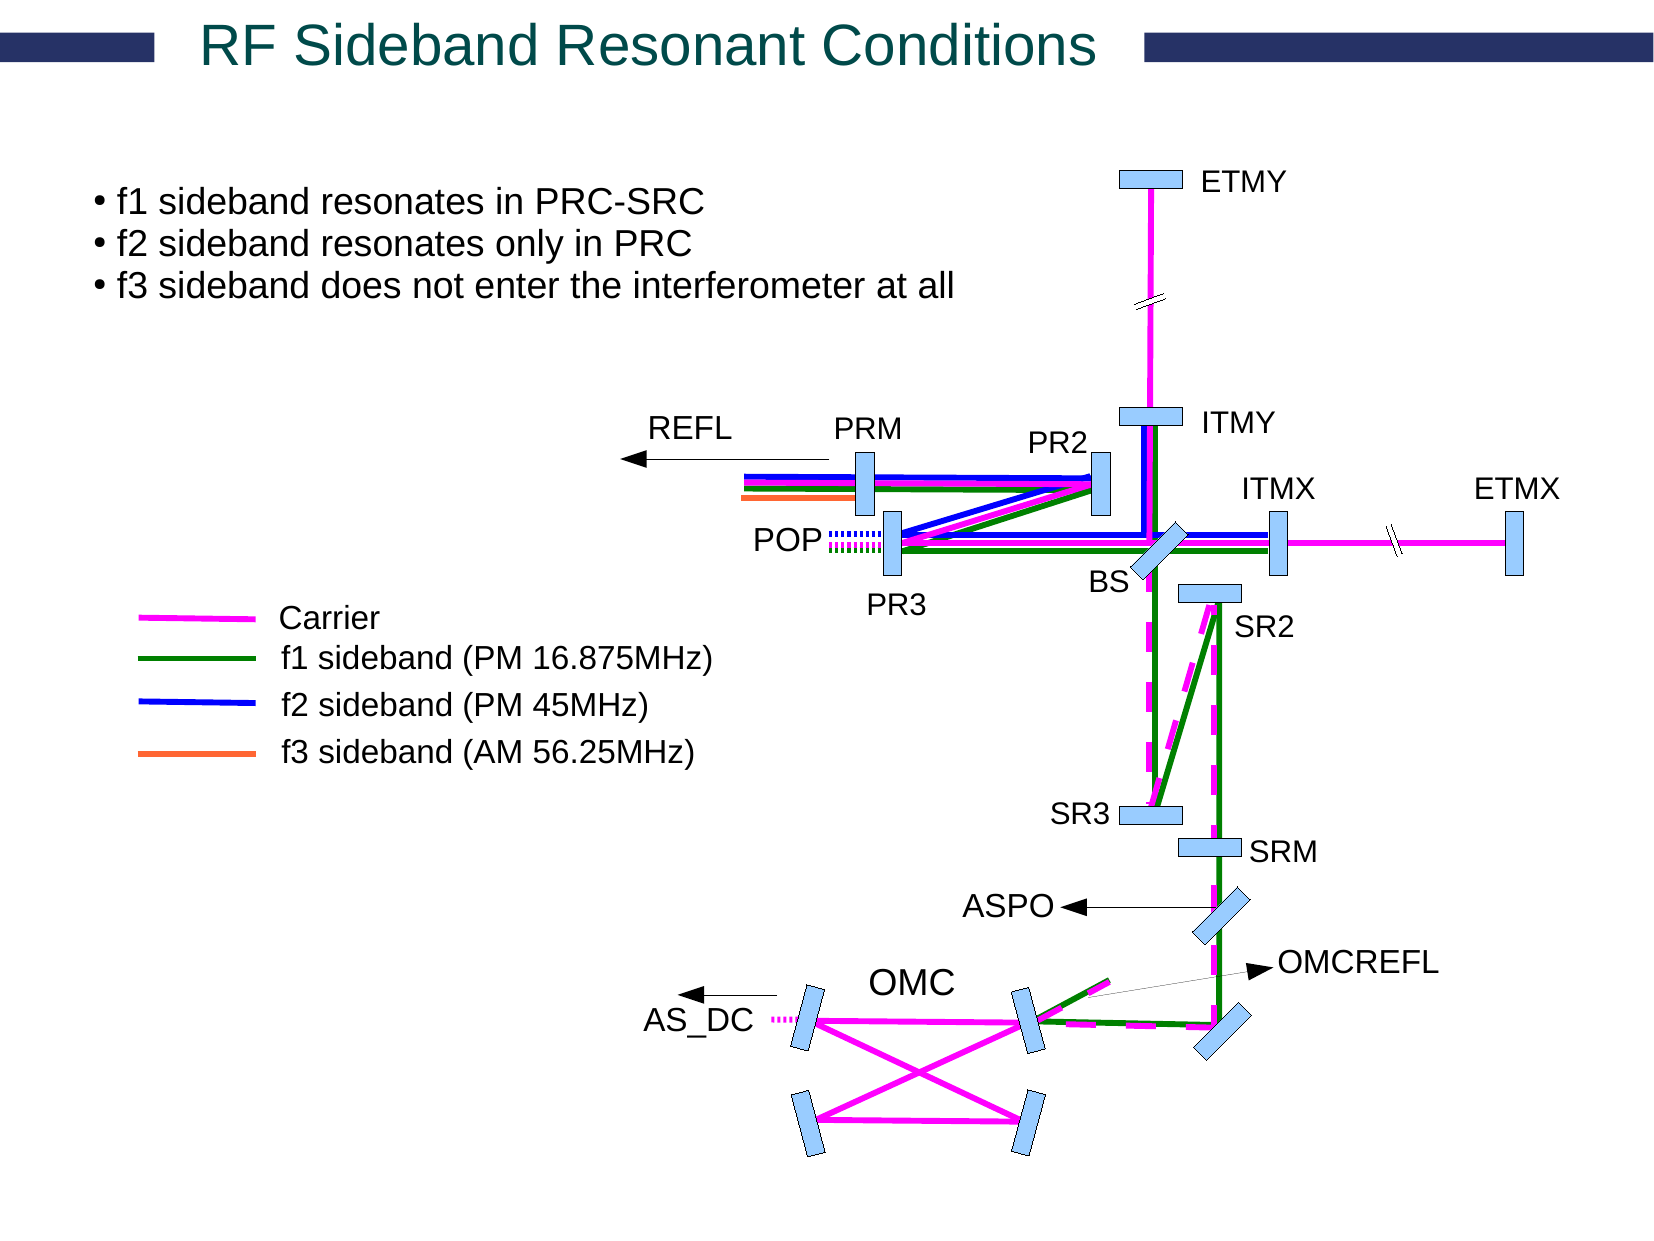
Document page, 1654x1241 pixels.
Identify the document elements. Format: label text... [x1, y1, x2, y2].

text_box SR2 [1219, 602, 1315, 652]
text_box f1 sideband (PM 16.875MHz) [266, 631, 729, 684]
text_box [1119, 407, 1183, 426]
text_box [1141, 521, 1189, 561]
text_box f3 sideband (AM 56.25MHz) [266, 726, 711, 779]
text_box PRM [818, 404, 927, 454]
text_box [1192, 886, 1251, 945]
text_box [790, 984, 825, 1051]
text_box [1011, 1089, 1046, 1156]
text_box [1126, 806, 1183, 825]
text_box [1178, 838, 1242, 857]
text_box [1091, 452, 1111, 516]
text_box ASPO [947, 880, 1070, 933]
text_box AS_DC [628, 993, 770, 1046]
text_box [1387, 524, 1403, 557]
text_box [883, 511, 902, 576]
text_box BS [1073, 556, 1162, 607]
text_box Carrier [264, 592, 396, 645]
text_box OMCREFL [1262, 936, 1455, 989]
text_box POP [738, 514, 839, 567]
text_box [1193, 1002, 1252, 1061]
text_box PR2 [1012, 418, 1110, 468]
text_box SR3 [1035, 789, 1126, 839]
text_box REFL [632, 401, 748, 454]
text_box ETMY [1185, 157, 1306, 207]
text_box [791, 1090, 826, 1157]
text_box f1 sideband resonates in PRC-SRC f2 sideband resonates only in PRC f3 sideband does not enter the interferometer at all [78, 173, 971, 315]
text_box PR3 [851, 579, 942, 630]
text_box ITMY [1186, 397, 1291, 447]
text_box ETMX [1459, 463, 1576, 514]
text_box SRM [1234, 826, 1335, 877]
text_box [1505, 514, 1524, 576]
text_box [1269, 514, 1288, 576]
text_box ITMX [1226, 463, 1331, 514]
title RF Sideband Resonant Conditions [154, 12, 1145, 78]
text_box [1134, 293, 1167, 309]
text_box [855, 454, 875, 516]
text_box [1011, 987, 1046, 1054]
text_box OMC [853, 954, 987, 1012]
text_box f2 sideband (PM 45MHz) [266, 679, 665, 726]
text_box [1178, 584, 1242, 603]
text_box [1119, 170, 1183, 189]
